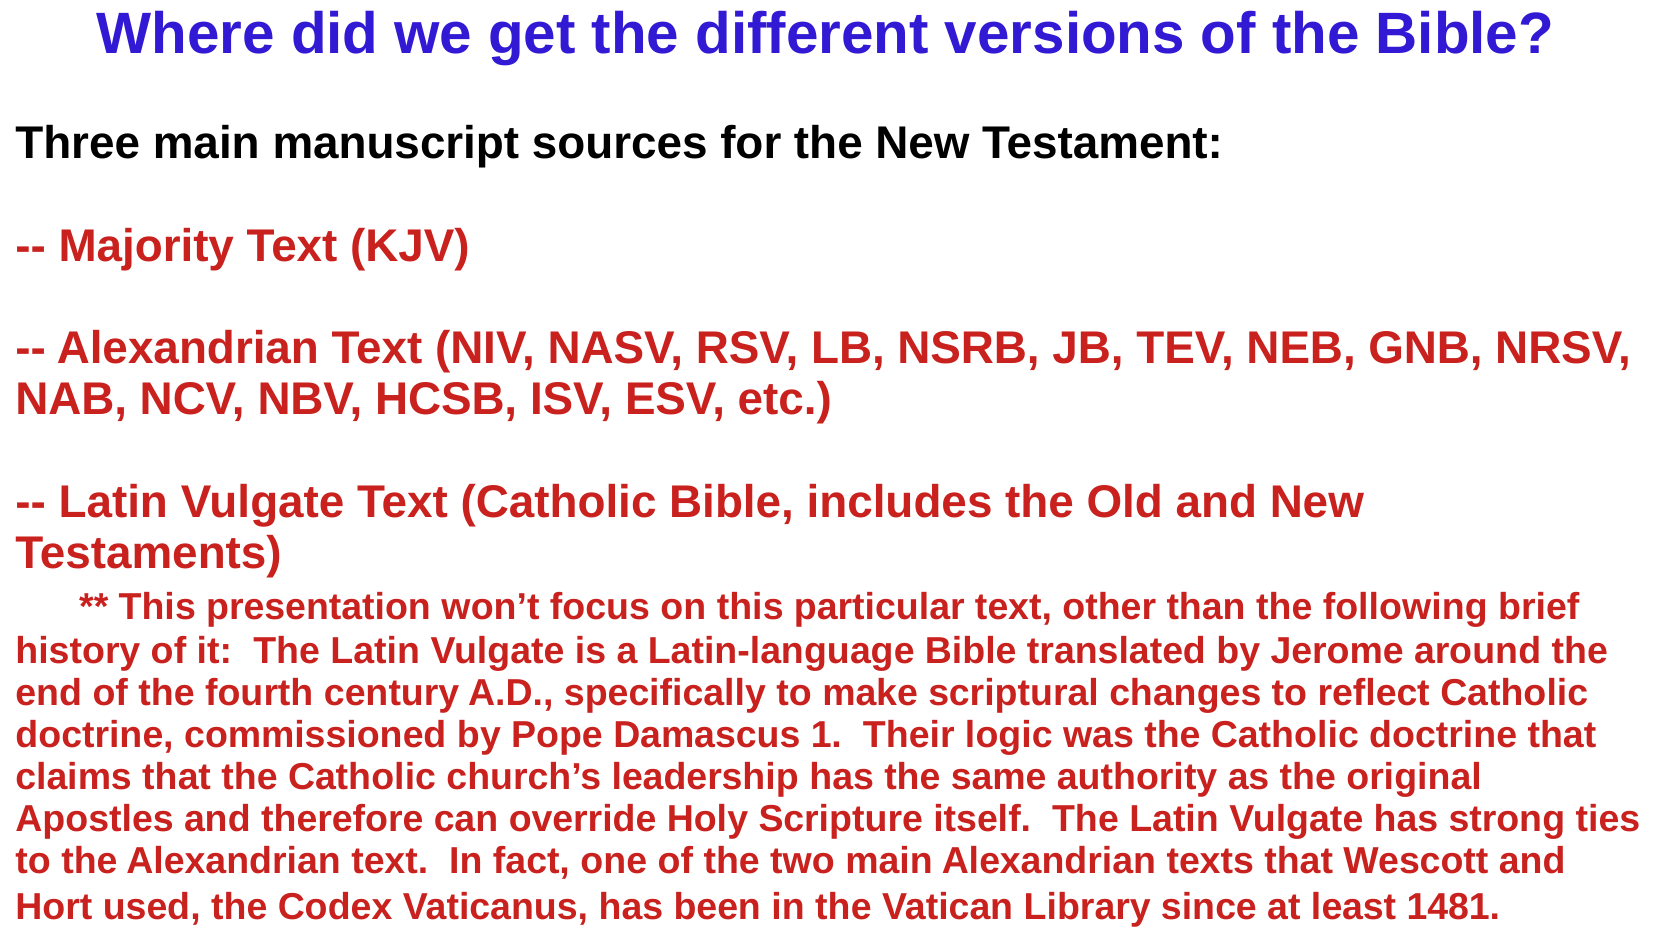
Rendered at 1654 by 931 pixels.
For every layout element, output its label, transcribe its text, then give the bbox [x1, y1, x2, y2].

title Where did we get the different versions of the Bible? Three main manuscript sources for the New Testament: -- Majority Text (KJV) -- Alexandrian Text (NIV, NASV, RSV, LB, NSRB, JB, TEV, NEB, GNB, NRSV, NAB, NCV, NBV, HCSB, ISV, ESV, etc.) -- Latin Vulgate Text (Catholic Bible, includes the Old and New Testaments) ** This presentation won’t focus on this particular text, other than the following brief history of it: The Latin Vulgate is a Latin-language Bible translated by Jerome around the end of the fourth century A.D., specifically to make scriptural changes to reflect Catholic doctrine, commissioned by Pope Damascus 1. Their logic was the Catholic doctrine that claims that the Catholic church’s leadership has the same authority as the original Apostles and therefore can override Holy Scripture itself. The Latin Vulgate has strong ties to the Alexandrian text. In fact, one of the two main Alexandrian texts that Wescott and Hort used, the Codex Vaticanus, has been in the Vatican Library since at least 1481. [15, 9, 1643, 919]
